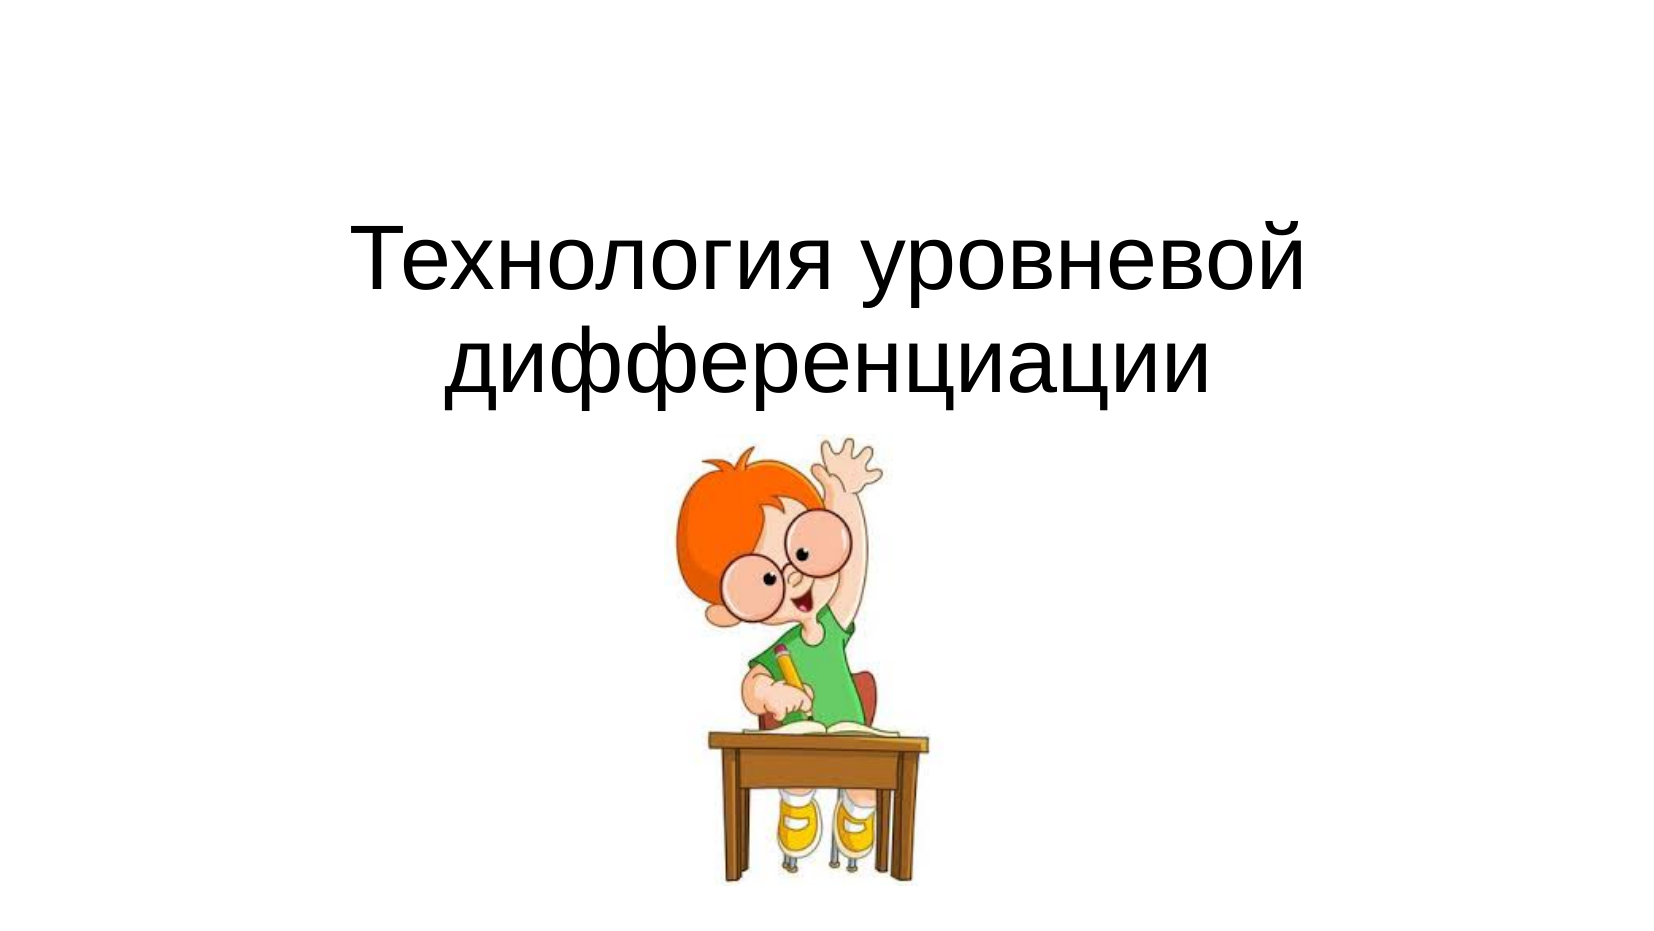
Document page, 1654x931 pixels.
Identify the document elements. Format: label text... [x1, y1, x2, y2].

title Технология уровневой дифференциации [135, 206, 1625, 412]
picture [664, 434, 945, 886]
